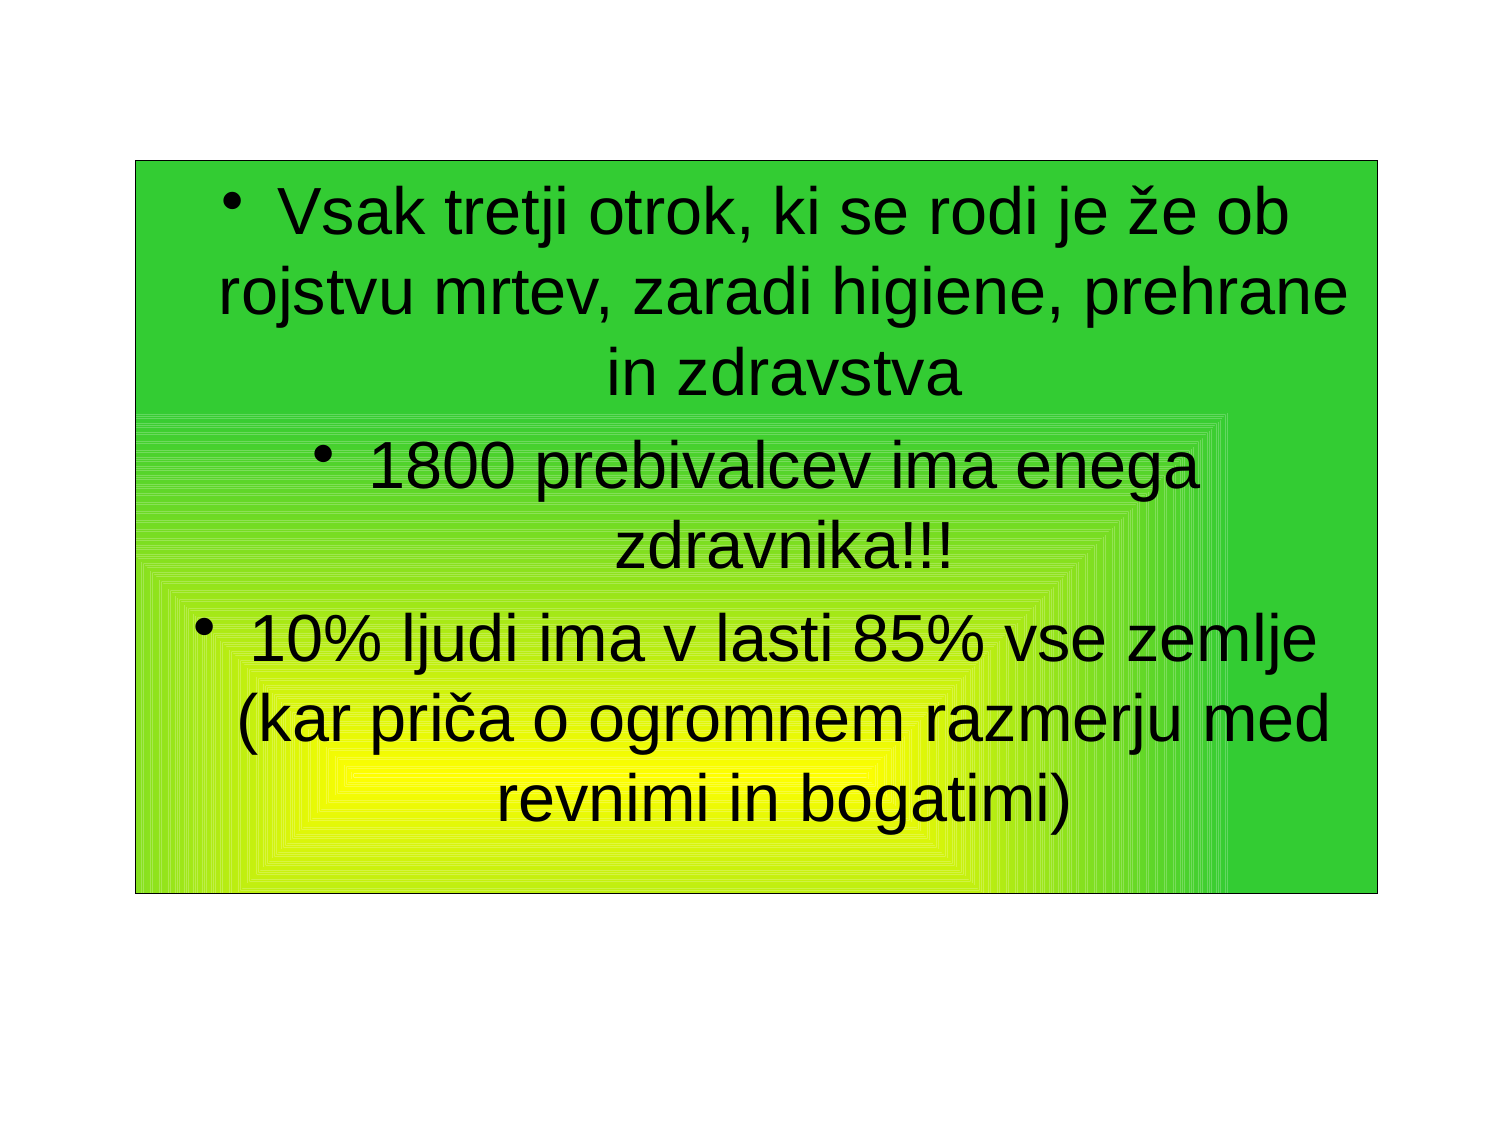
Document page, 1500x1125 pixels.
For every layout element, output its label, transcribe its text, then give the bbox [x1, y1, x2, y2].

list Vsak tretji otrok, ki se rodi je že ob rojstvu mrtev, zaradi higiene, prehrane in zdravstva 1800 prebivalcev ima enega zdravnika!!! 10% ljudi ima v lasti 85% vse zemlje (kar priča o ogromnem razmerju med revnimi in bogatimi) [135, 160, 1378, 894]
